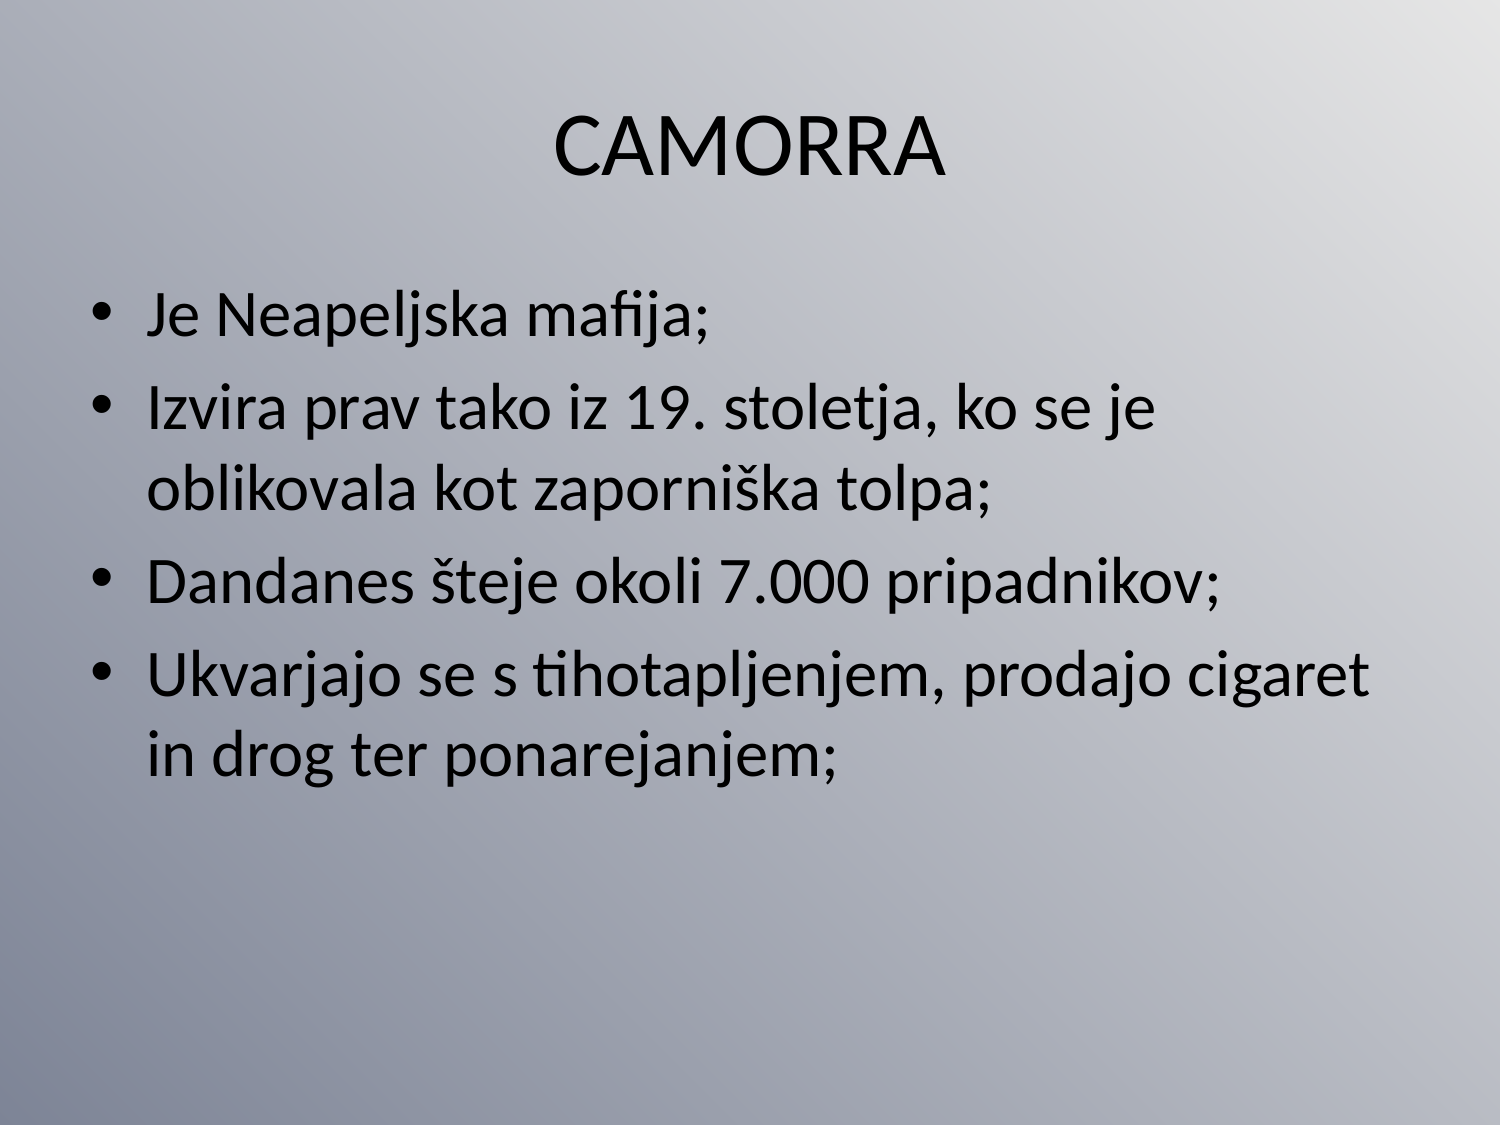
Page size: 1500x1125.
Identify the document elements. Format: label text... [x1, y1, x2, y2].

list Je Neapeljska mafija; Izvira prav tako iz 19. stoletja, ko se je oblikovala kot zaporniška tolpa; Dandanes šteje okoli 7.000 pripadnikov; Ukvarjajo se s tihotapljenjem, prodajo cigaret in drog ter ponarejanjem; [75, 262, 1447, 1106]
title CAMORRA [75, 45, 1425, 233]
